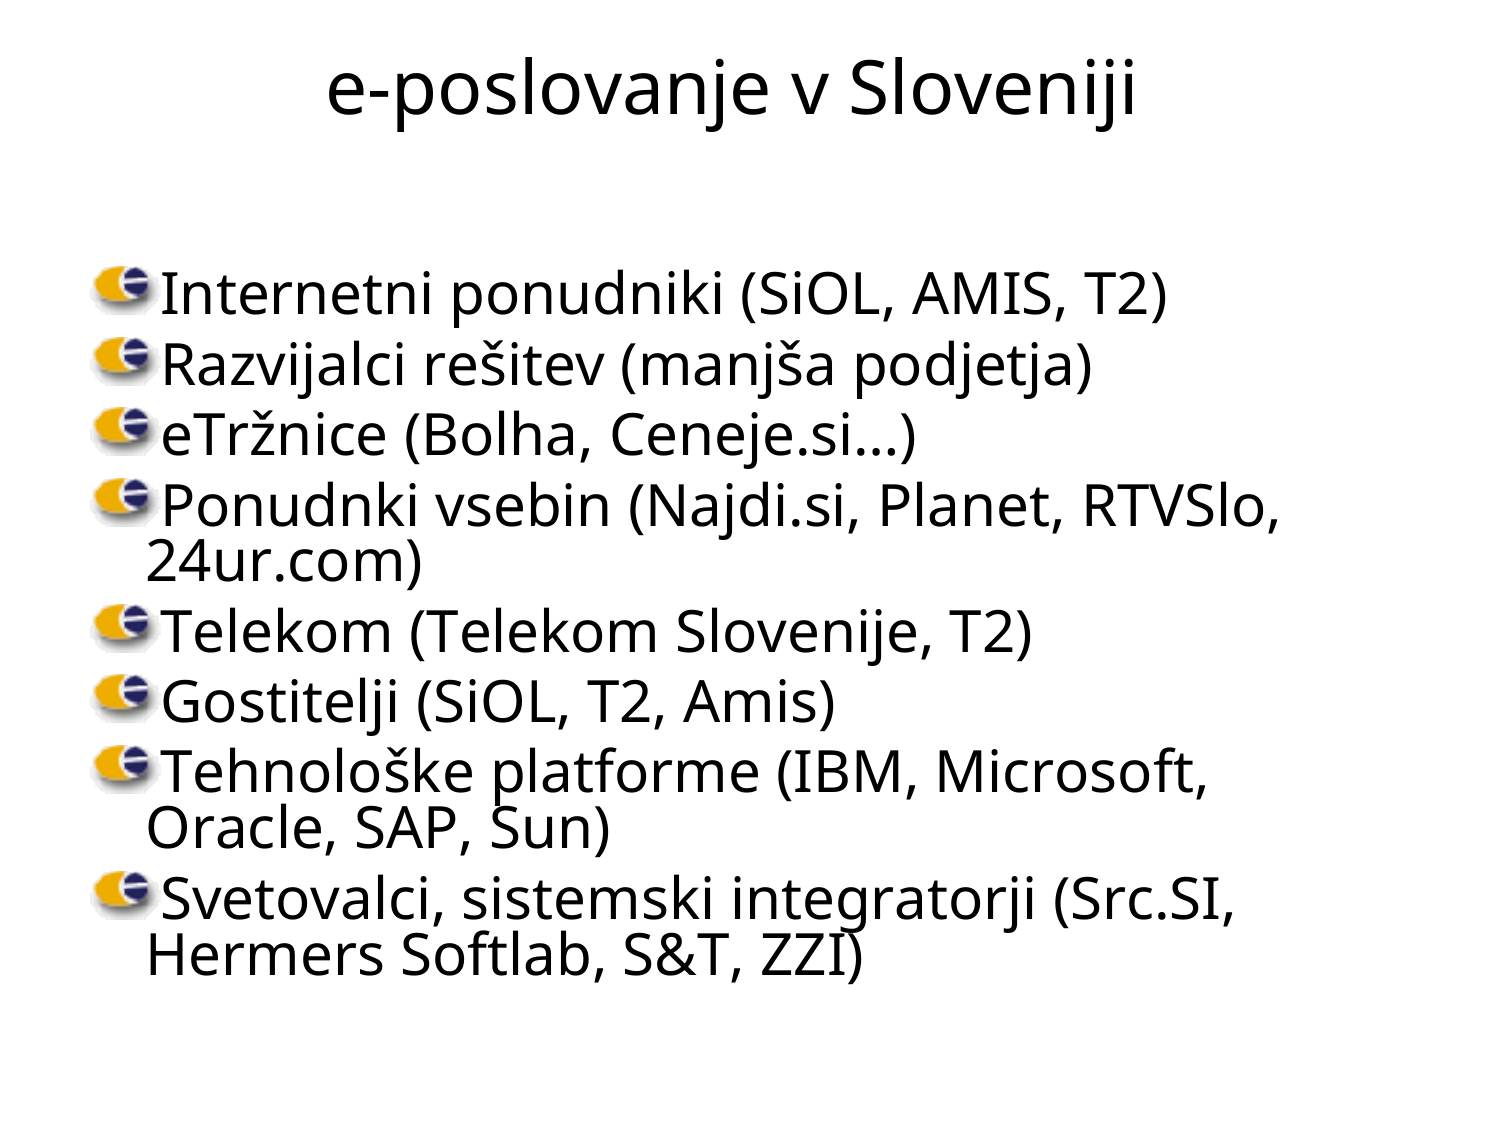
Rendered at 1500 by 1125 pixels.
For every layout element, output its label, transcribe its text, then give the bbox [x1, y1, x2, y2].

title e-poslovanje v Sloveniji [0, 32, 1466, 138]
list Internetni ponudniki (SiOL, AMIS, T2) Razvijalci rešitev (manjša podjetja) eTržnice (Bolha, Ceneje.si…) Ponudnki vsebin (Najdi.si, Planet, RTVSlo, 24ur.com) Telekom (Telekom Slovenije, T2) Gostitelji (SiOL, T2, Amis) Tehnološke platforme (IBM, Microsoft, Oracle, SAP, Sun) Svetovalci, sistemski integratorji (Src.SI, Hermers Softlab, S&T, ZZI) [74, 262, 1417, 994]
